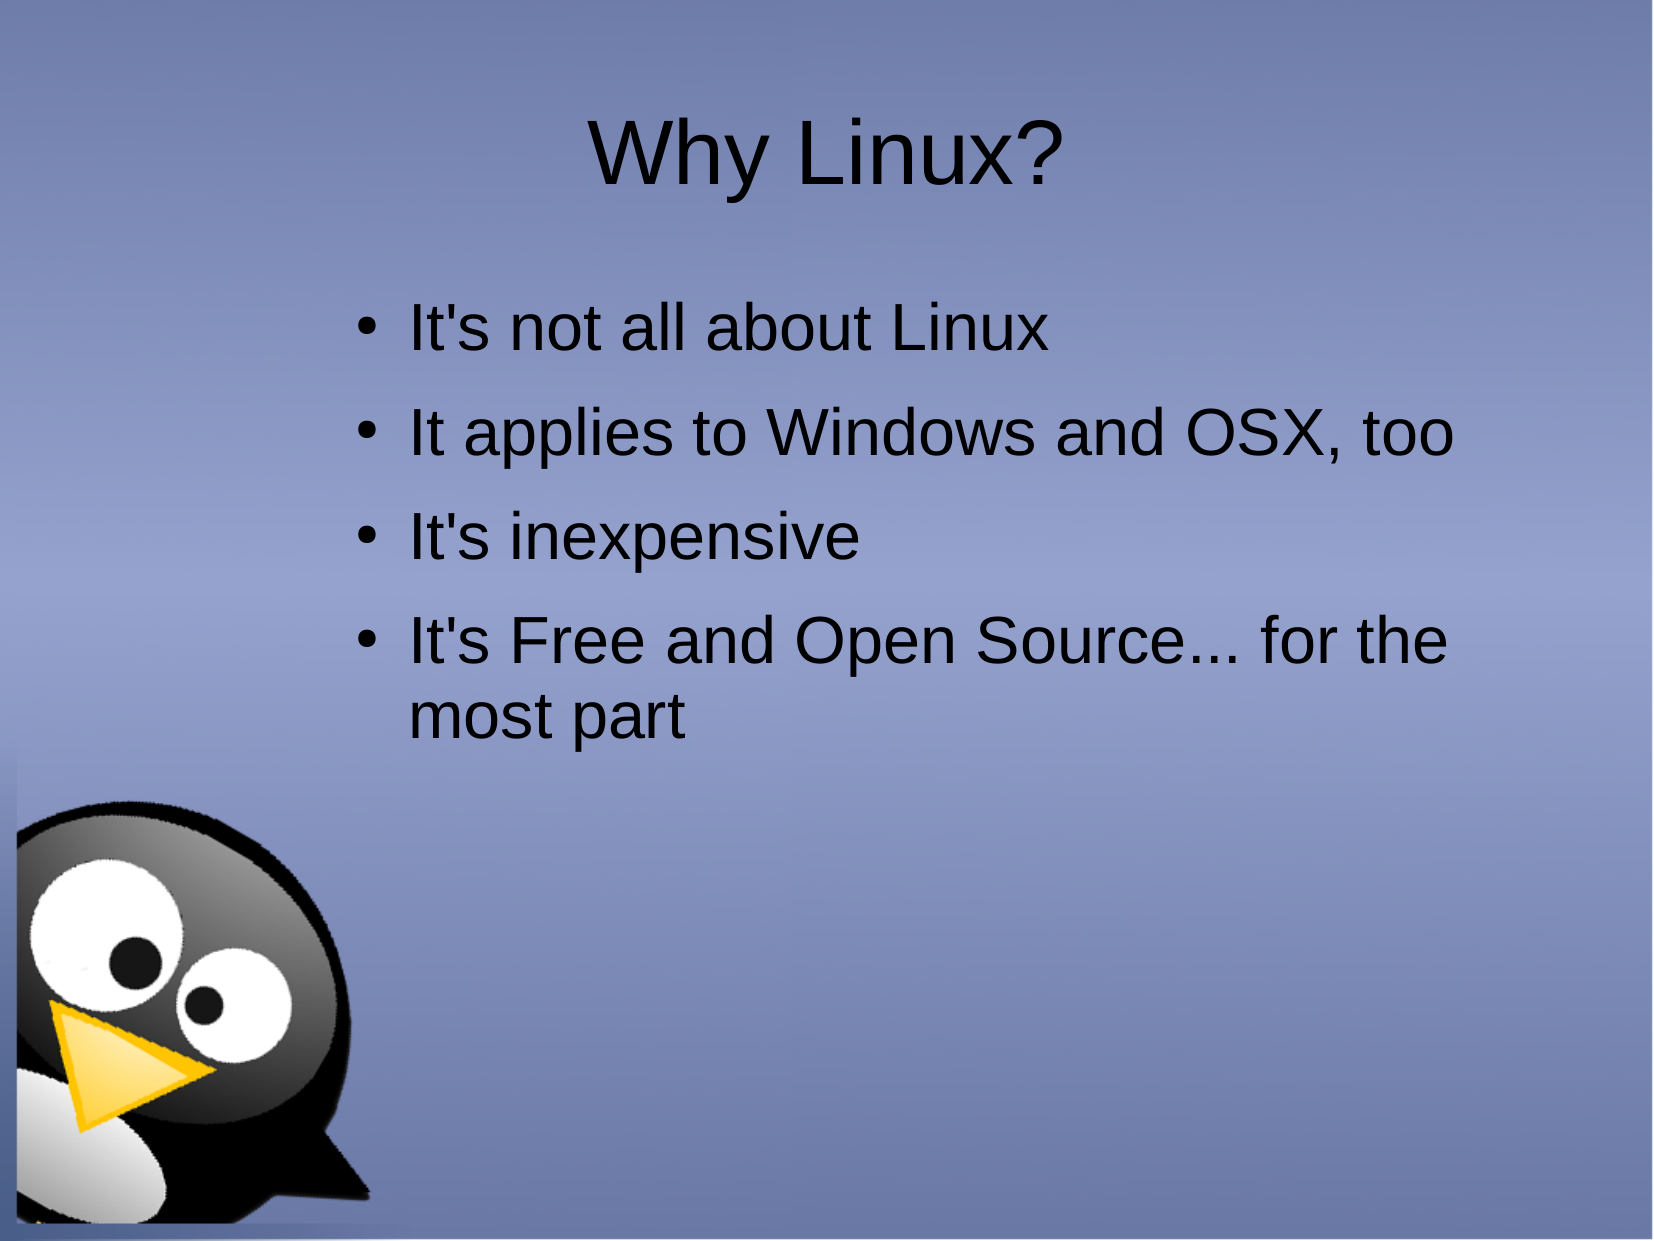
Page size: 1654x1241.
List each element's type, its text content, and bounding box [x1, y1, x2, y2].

picture [0, 0, 1654, 1241]
list It's not all about Linux It applies to Windows and OSX, too It's inexpensive It's Free and Open Source... for the most part [337, 290, 1571, 1109]
title Why Linux? [82, 49, 1571, 257]
